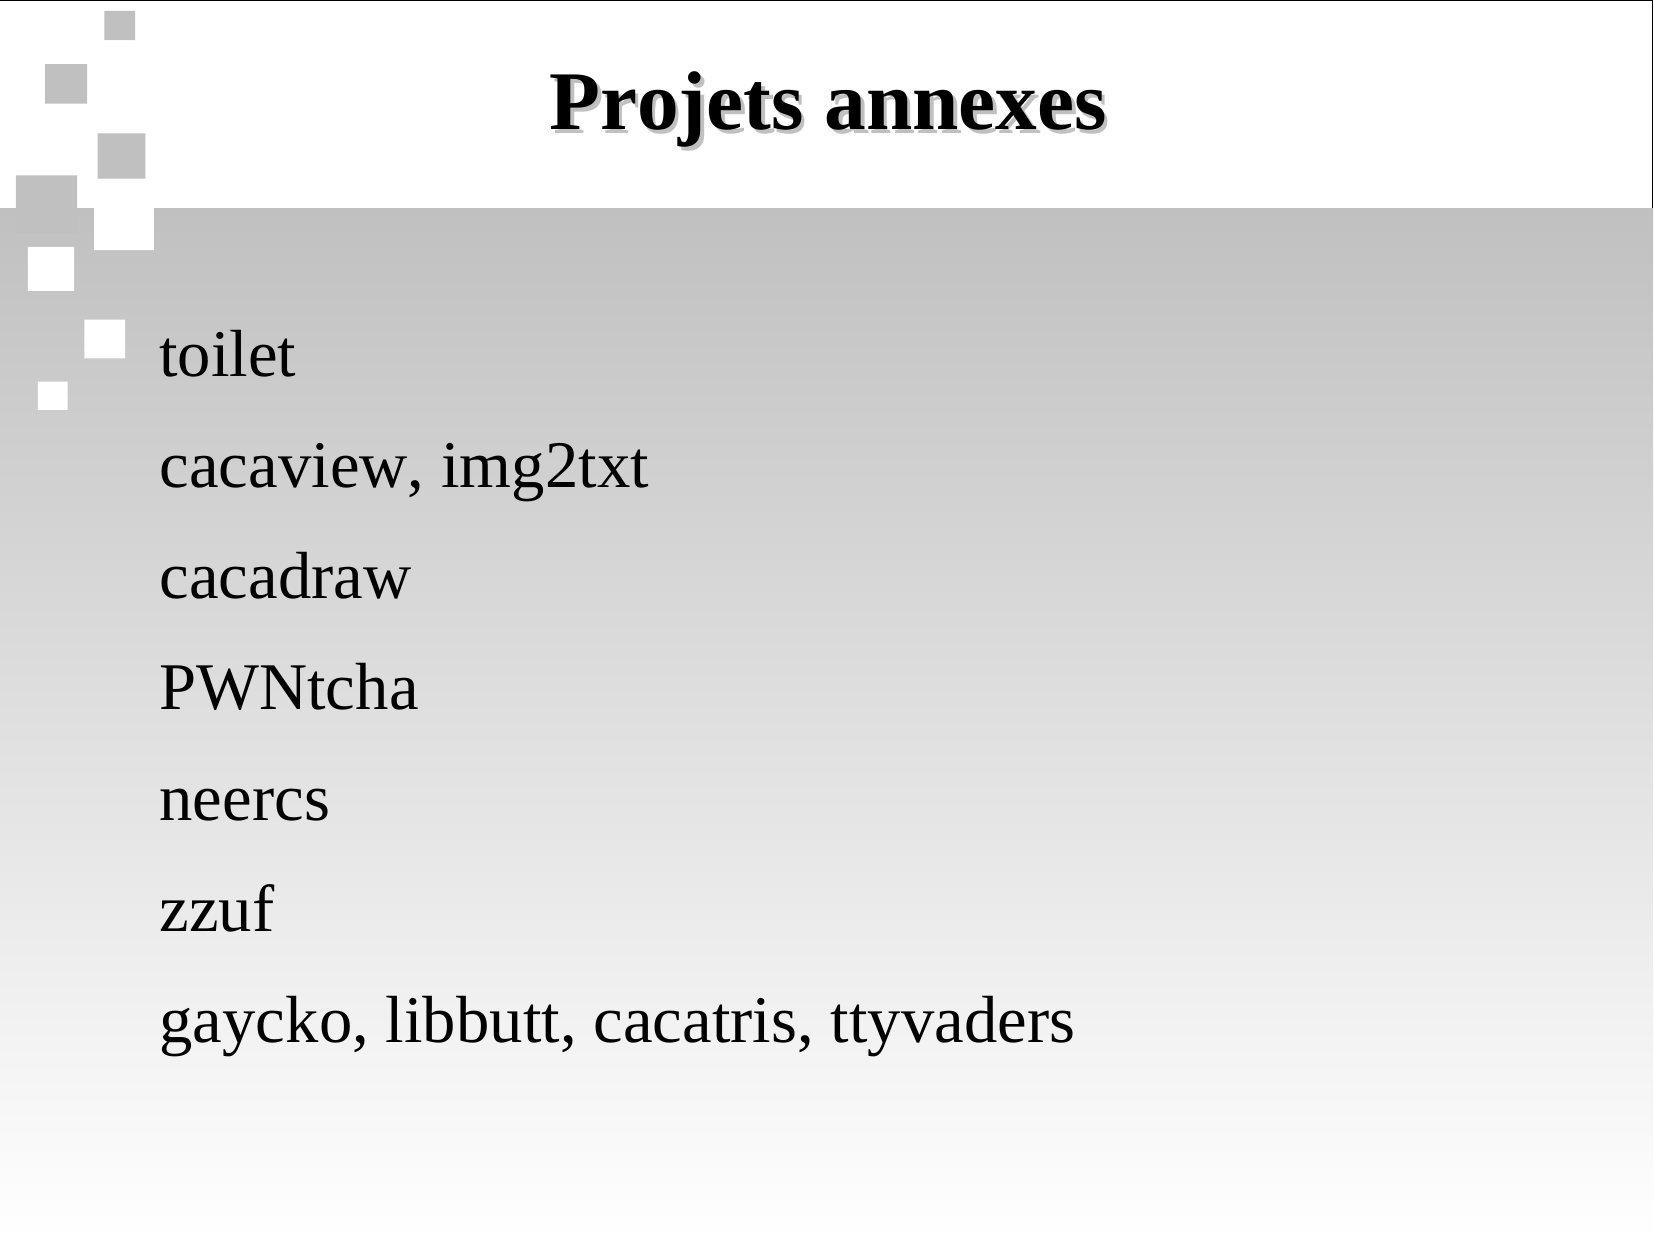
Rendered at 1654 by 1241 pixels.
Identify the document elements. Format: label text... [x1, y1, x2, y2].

title Projets annexes [90, 0, 1567, 204]
list toilet cacaview, img2txt cacadraw PWNtcha neercs zzuf gaycko, libbutt, cacatris, ttyvaders [141, 279, 1532, 1183]
